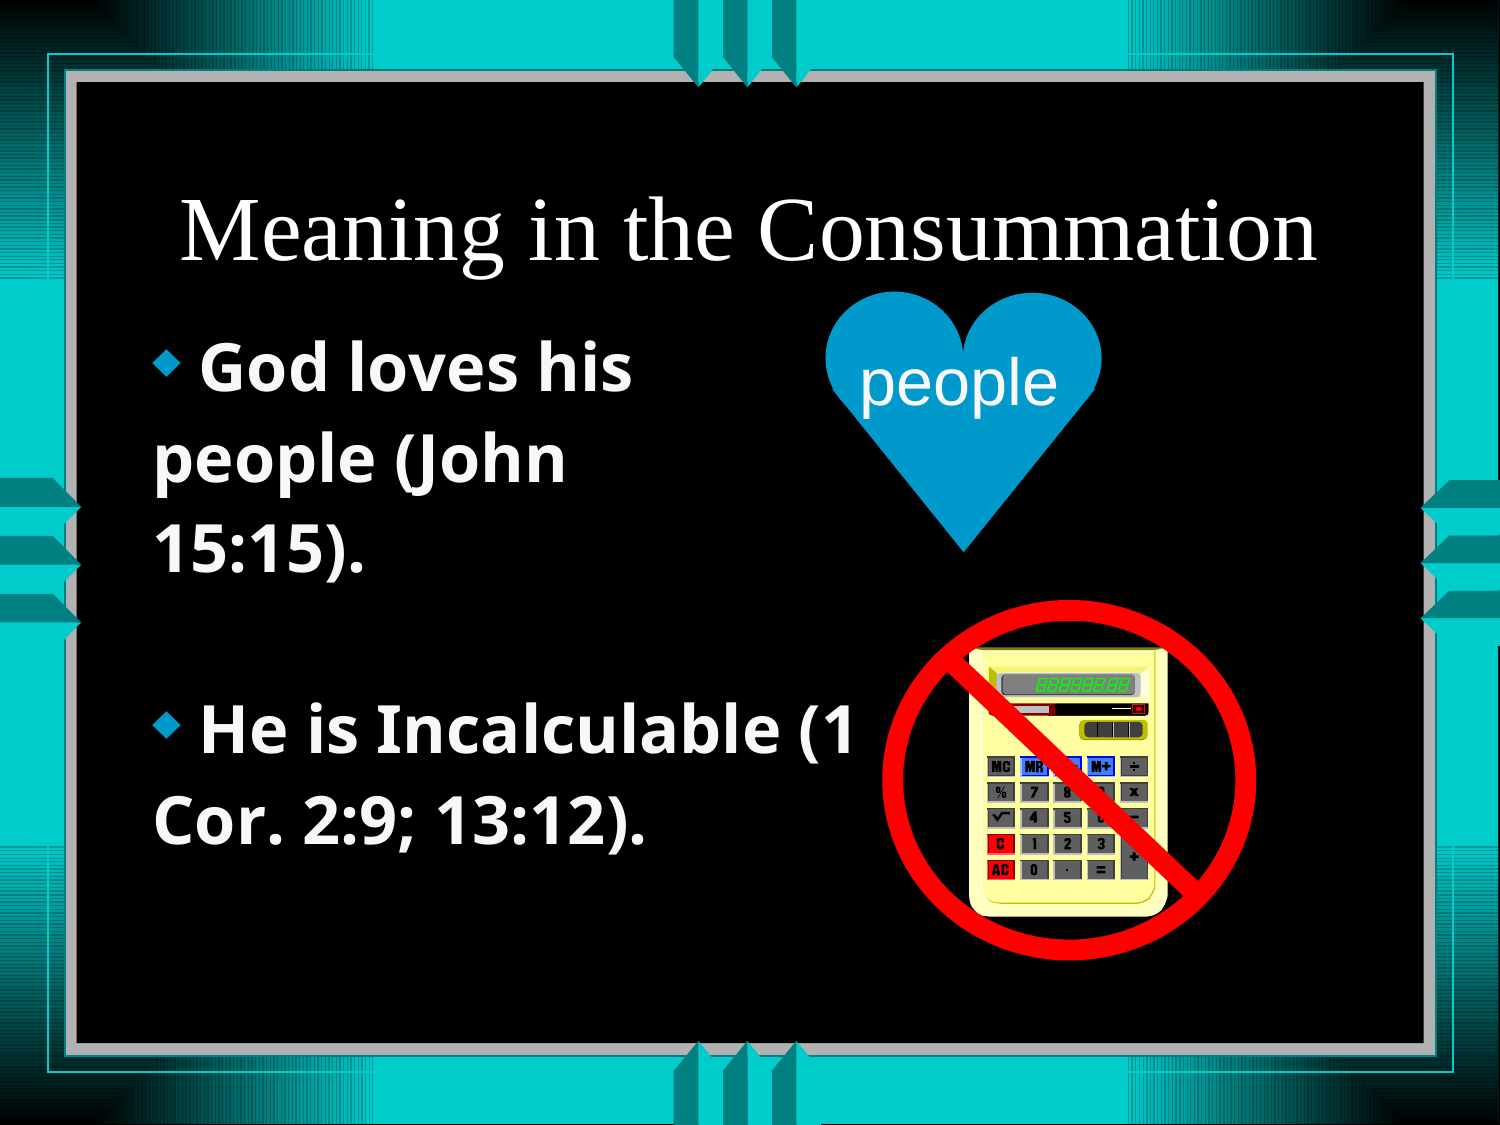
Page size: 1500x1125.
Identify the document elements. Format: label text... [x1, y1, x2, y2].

text_box God loves his people (John 15:15). [137, 312, 775, 601]
text_box people [844, 337, 1122, 428]
text_box [825, 291, 960, 404]
chart [968, 647, 1168, 851]
text_box [966, 292, 1098, 337]
title Meaning in the Consummation [112, 99, 1388, 288]
text_box He is Incalculable (1 Cor. 2:9; 13:12). [137, 674, 913, 872]
text_box [863, 428, 1064, 553]
chart [968, 693, 1168, 917]
